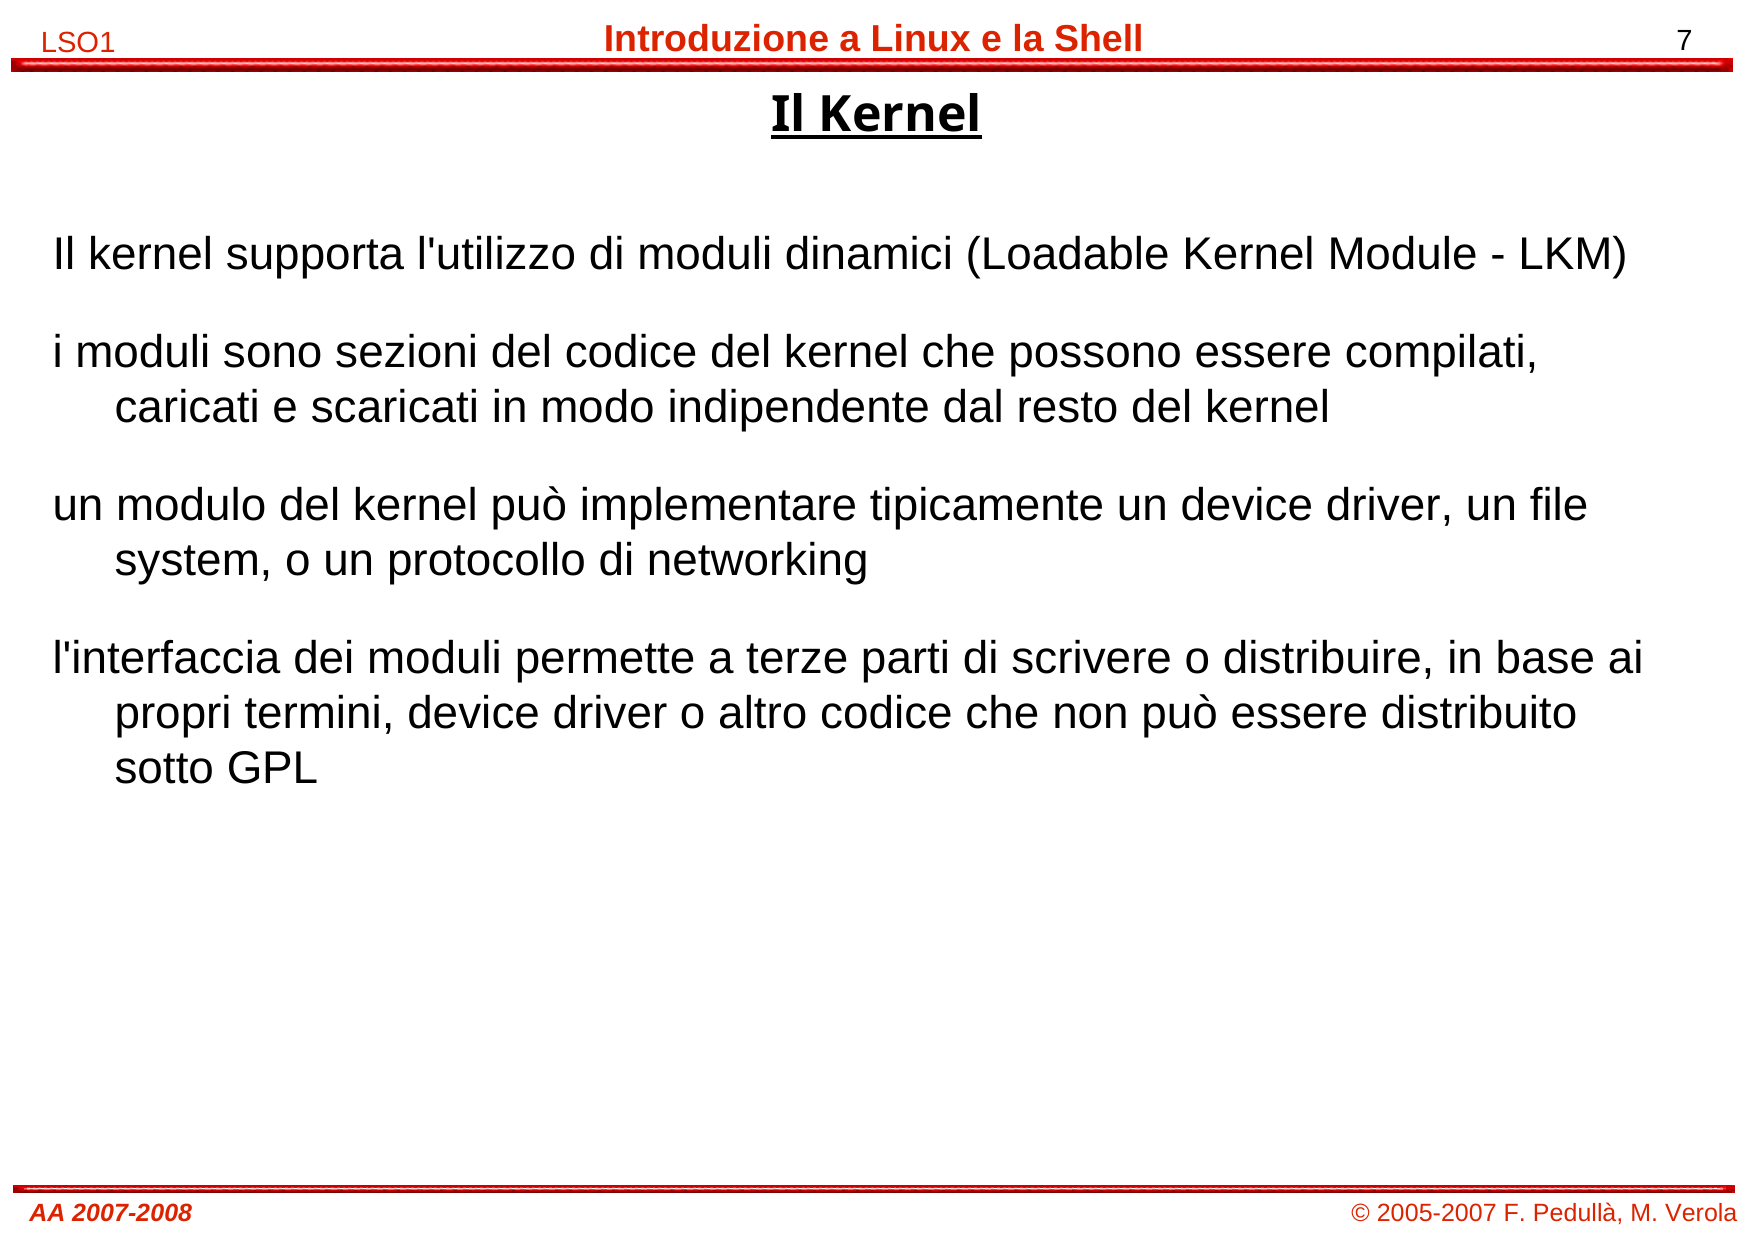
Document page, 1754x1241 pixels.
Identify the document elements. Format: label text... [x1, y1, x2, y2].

list Il kernel supporta l'utilizzo di moduli dinamici (Loadable Kernel Module - LKM) i moduli sono sezioni del codice del kernel che possono essere compilati, caricati e scaricati in modo indipendente dal resto del kernel un modulo del kernel può implementare tipicamente un device driver, un file system, o un protocollo di networking l'interfaccia dei moduli permette a terze parti di scrivere o distribuire, in base ai propri termini, device driver o altro codice che non può essere distribuito sotto GPL [52, 224, 1690, 860]
picture [11, 58, 1733, 72]
picture [13, 1185, 1735, 1193]
title Il Kernel [40, 66, 1714, 162]
